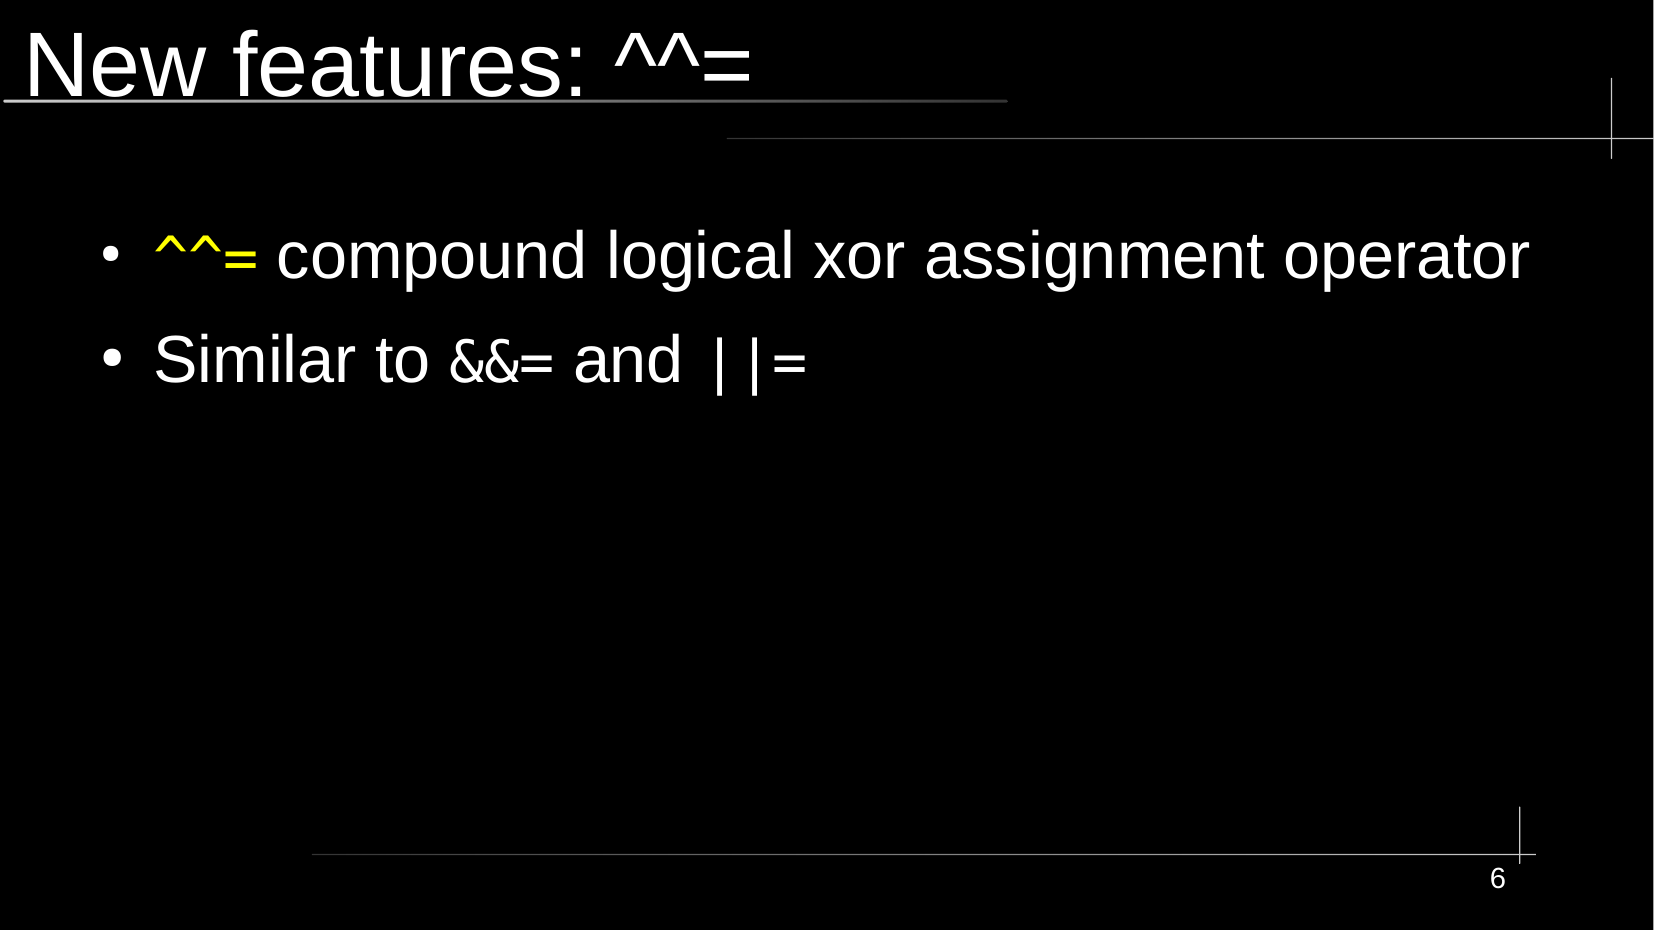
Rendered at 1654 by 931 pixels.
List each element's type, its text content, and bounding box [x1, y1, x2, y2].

title New features: ^^= [23, 11, 1589, 119]
list ^^= compound logical xor assignment operator Similar to &&= and ||= [82, 217, 1571, 758]
